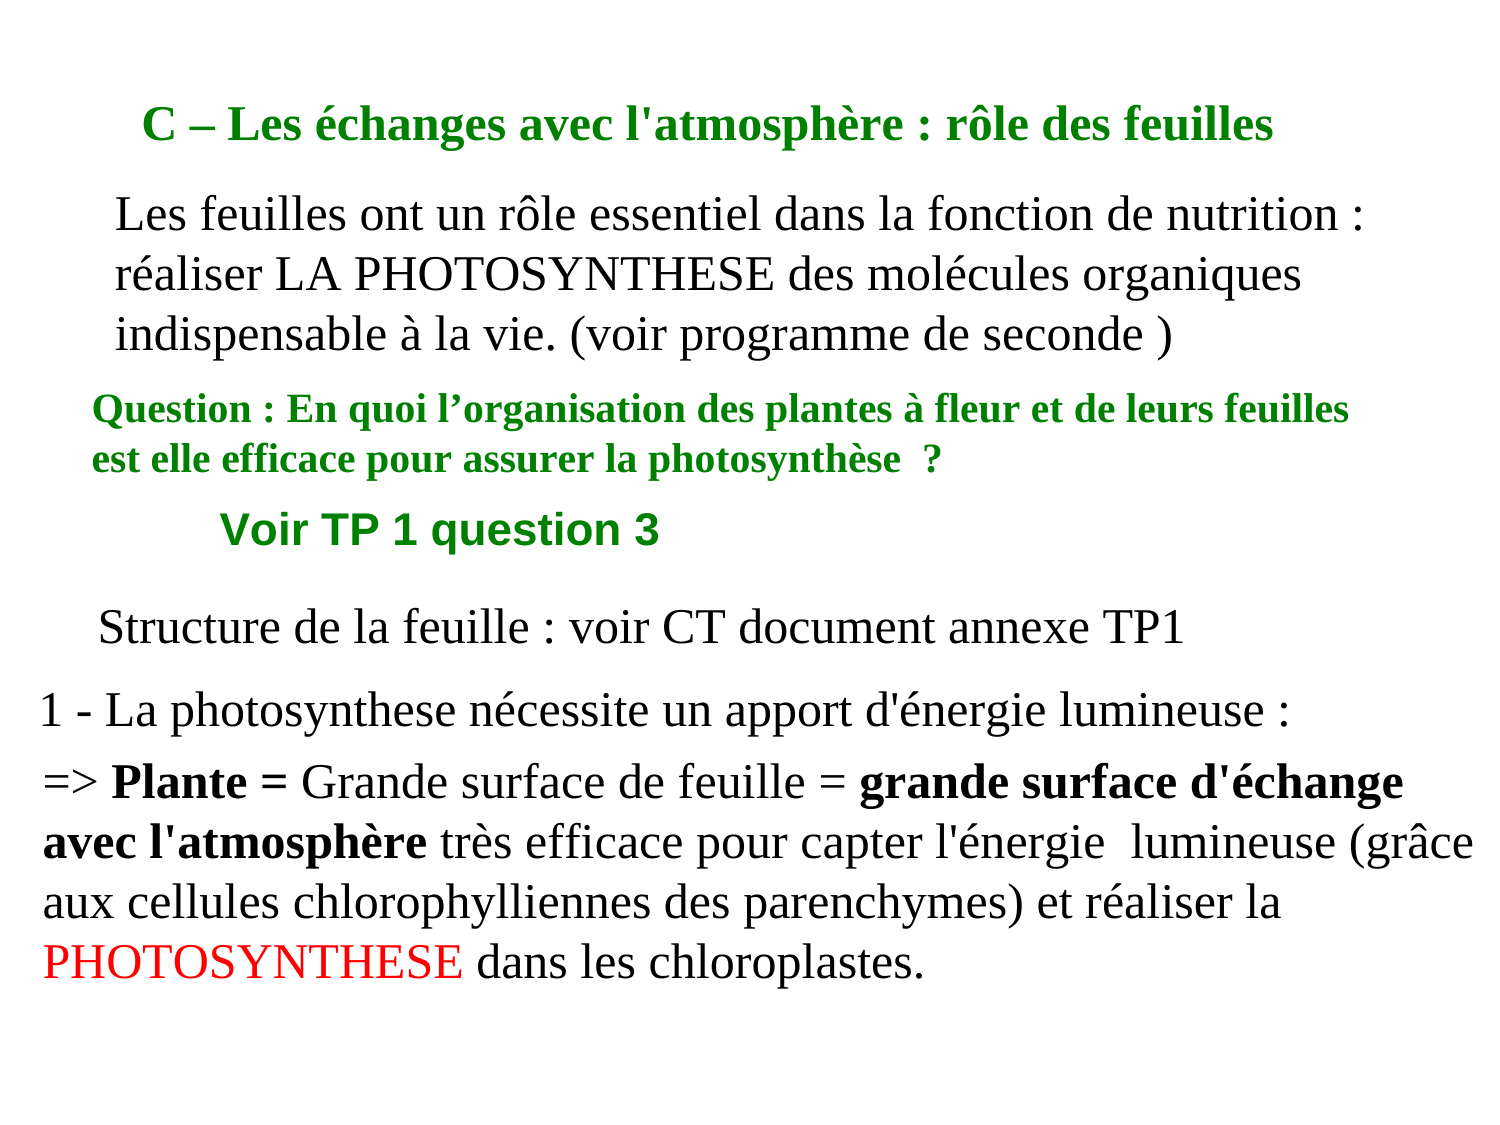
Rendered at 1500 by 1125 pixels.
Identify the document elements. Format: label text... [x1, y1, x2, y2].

text_box => Plante = Grande surface de feuille = grande surface d'échange avec l'atmosphère très efficace pour capter l'énergie lumineuse (grâce aux cellules chlorophylliennes des parenchymes) et réaliser la PHOTOSYNTHESE dans les chloroplastes. [27, 741, 1499, 1006]
text_box Question : En quoi l’organisation des plantes à fleur et de leurs feuilles est elle efficace pour assurer la photosynthèse ? [76, 373, 1406, 489]
text_box 1 - La photosynthese nécessite un apport d'énergie lumineuse : [23, 669, 1371, 745]
text_box Les feuilles ont un rôle essentiel dans la fonction de nutrition : réaliser LA PHOTOSYNTHESE des molécules organiques indispensable à la vie. (voir programme de seconde ) [100, 172, 1400, 362]
text_box Voir TP 1 question 3 [100, 491, 780, 567]
text_box Structure de la feuille : voir CT document annexe TP1 [82, 585, 1382, 662]
text_box C – Les échanges avec l'atmosphère : rôle des feuilles [126, 82, 1359, 159]
